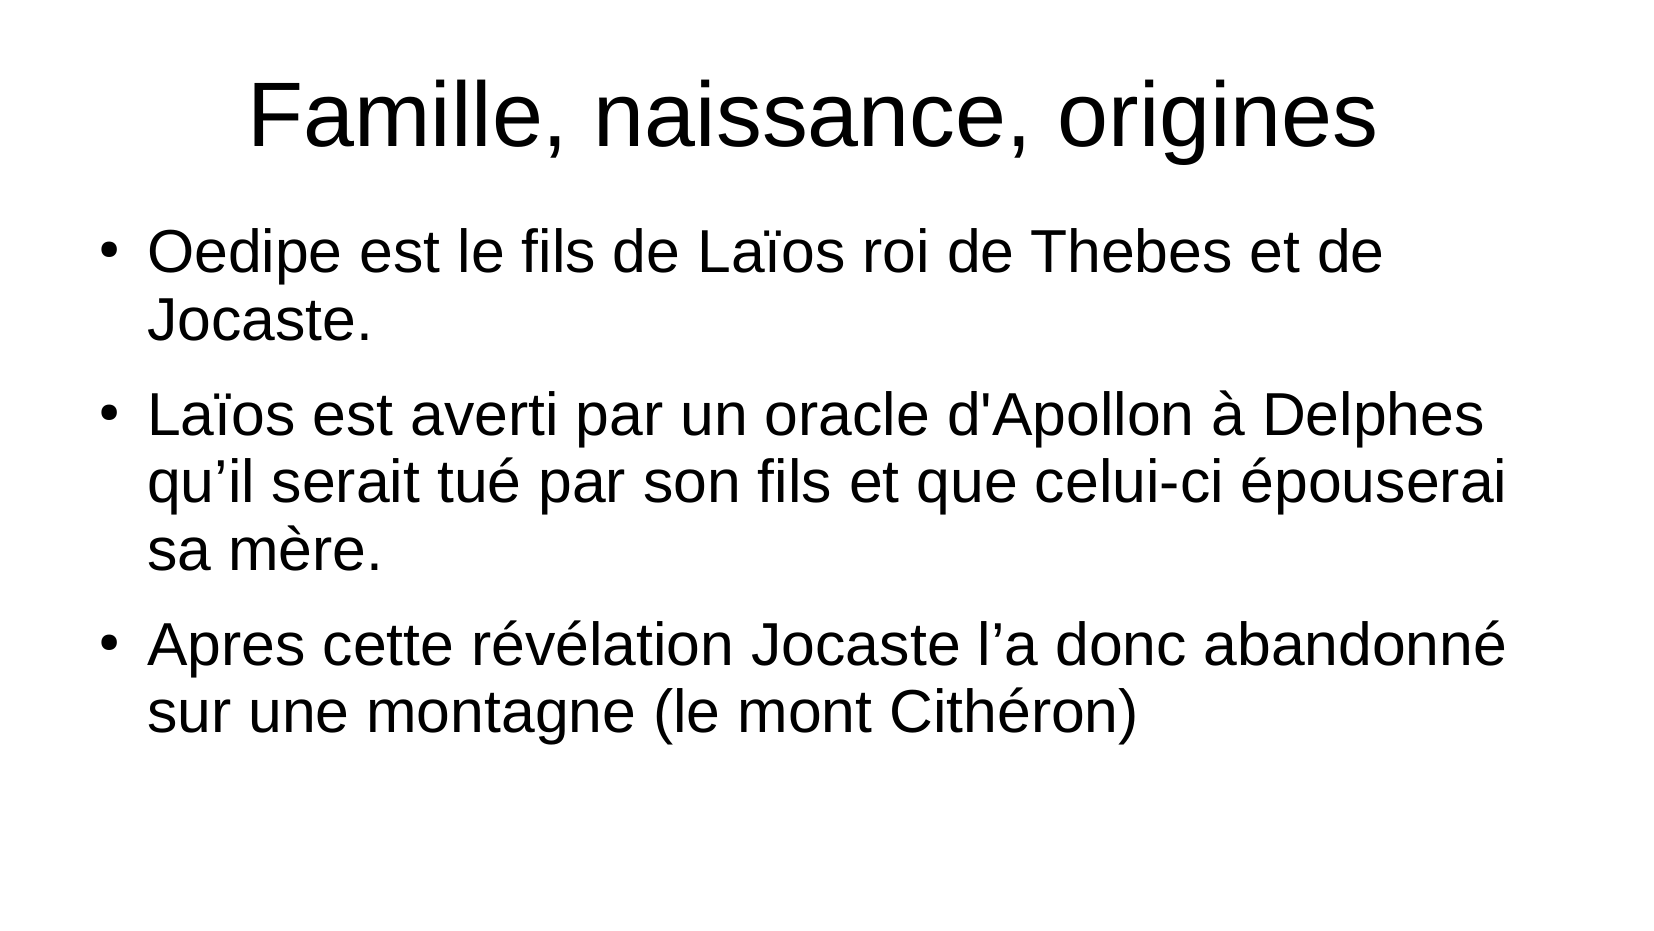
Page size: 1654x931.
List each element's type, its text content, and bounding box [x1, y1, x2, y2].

title Famille, naissance, origines [82, 37, 1571, 193]
list Oedipe est le fils de Laïos roi de Thebes et de Jocaste. Laïos est averti par un oracle d'Apollon à Delphes qu’il serait tué par son fils et que celui-ci épouserai sa mère. Apres cette révélation Jocaste l’a donc abandonné sur une montagne (le mont Cithéron) [82, 217, 1571, 758]
